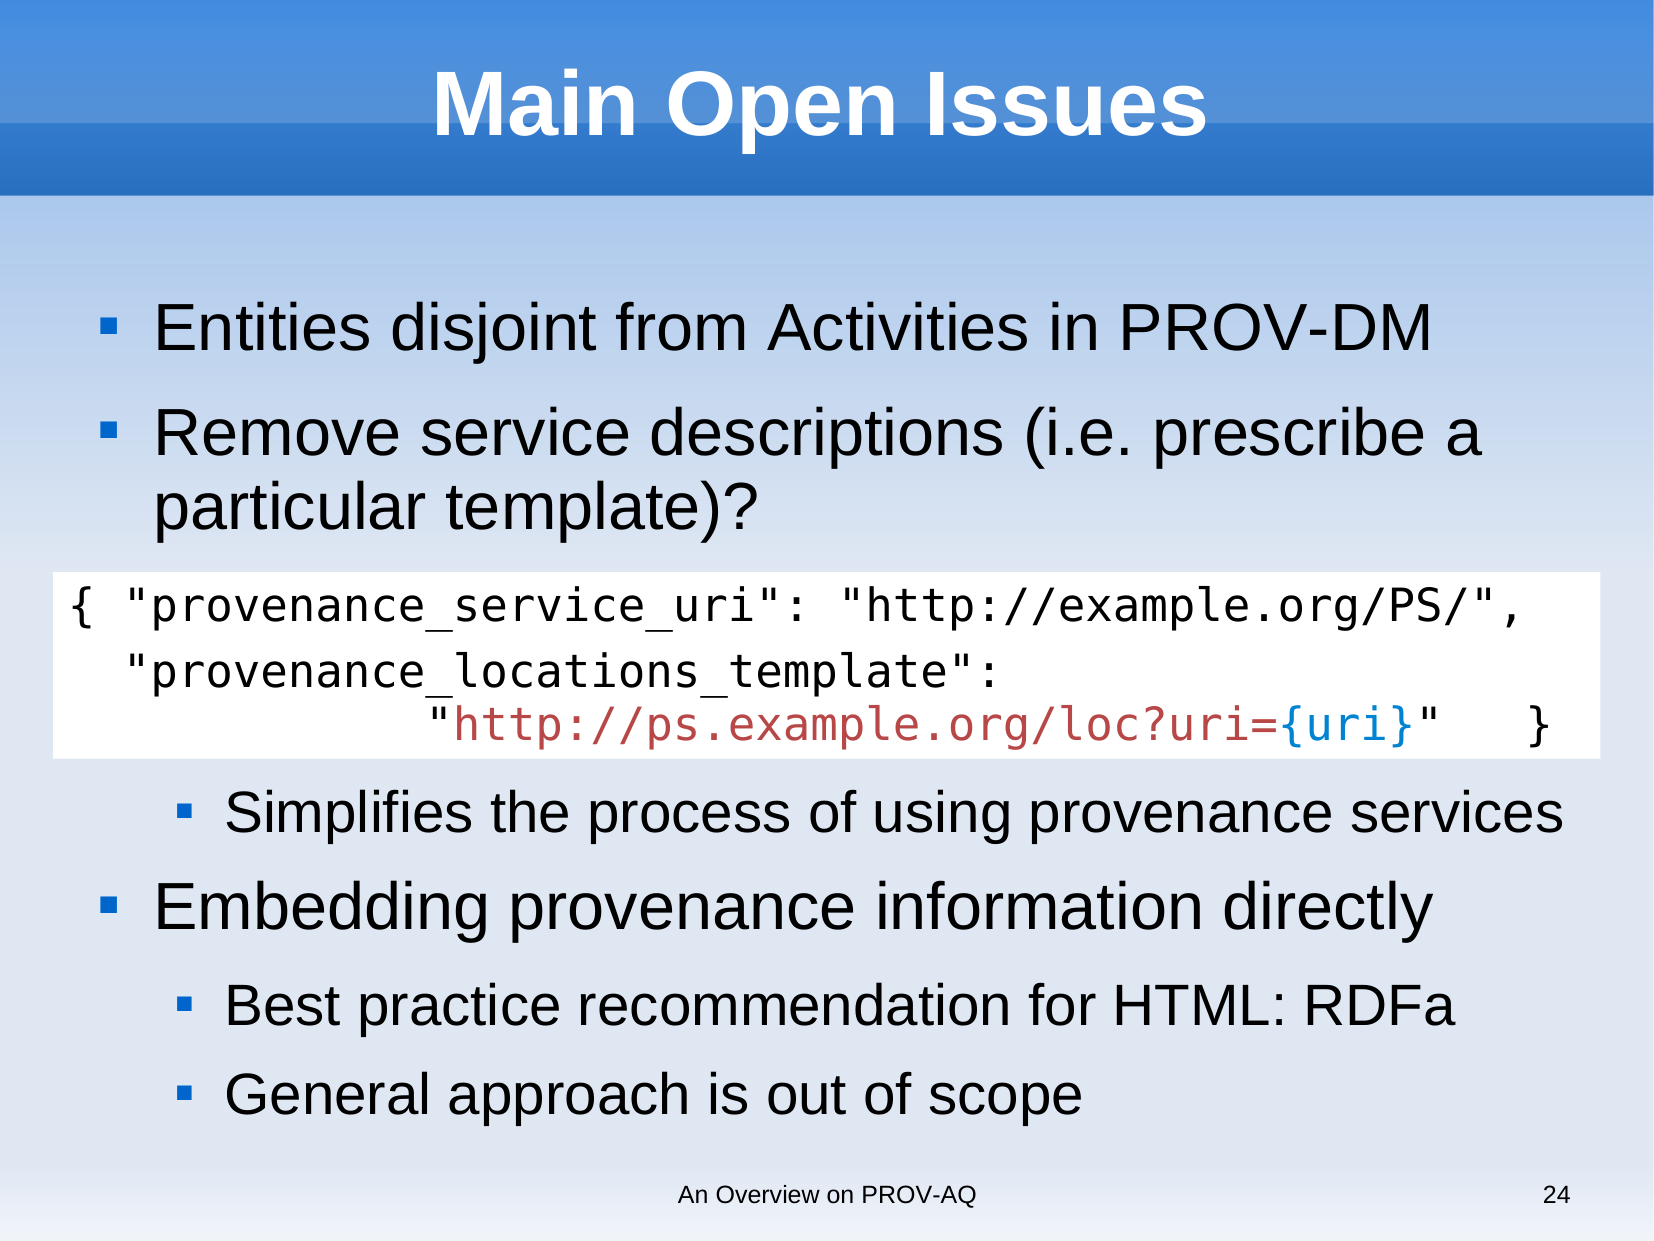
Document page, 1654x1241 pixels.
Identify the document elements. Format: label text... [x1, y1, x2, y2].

picture [0, 0, 1654, 1241]
title Main Open Issues [76, 0, 1565, 208]
list Entities disjoint from Activities in PROV-DM Remove service descriptions (i.e. prescribe a particular template)? Simplifies the process of using provenance services Embedding provenance information directly Best practice recommendation for HTML: RDFa General approach is out of scope [82, 759, 1571, 1127]
list Entities disjoint from Activities in PROV-DM Remove service descriptions (i.e. prescribe a particular template)? Simplifies the process of using provenance services Embedding provenance information directly Best practice recommendation for HTML: RDFa General approach is out of scope [82, 290, 1571, 572]
text_box { "provenance_service_uri": "http://example.org/PS/", "provenance_locations_template": "http://ps.example.org/loc?uri={uri}" } [53, 572, 1601, 759]
